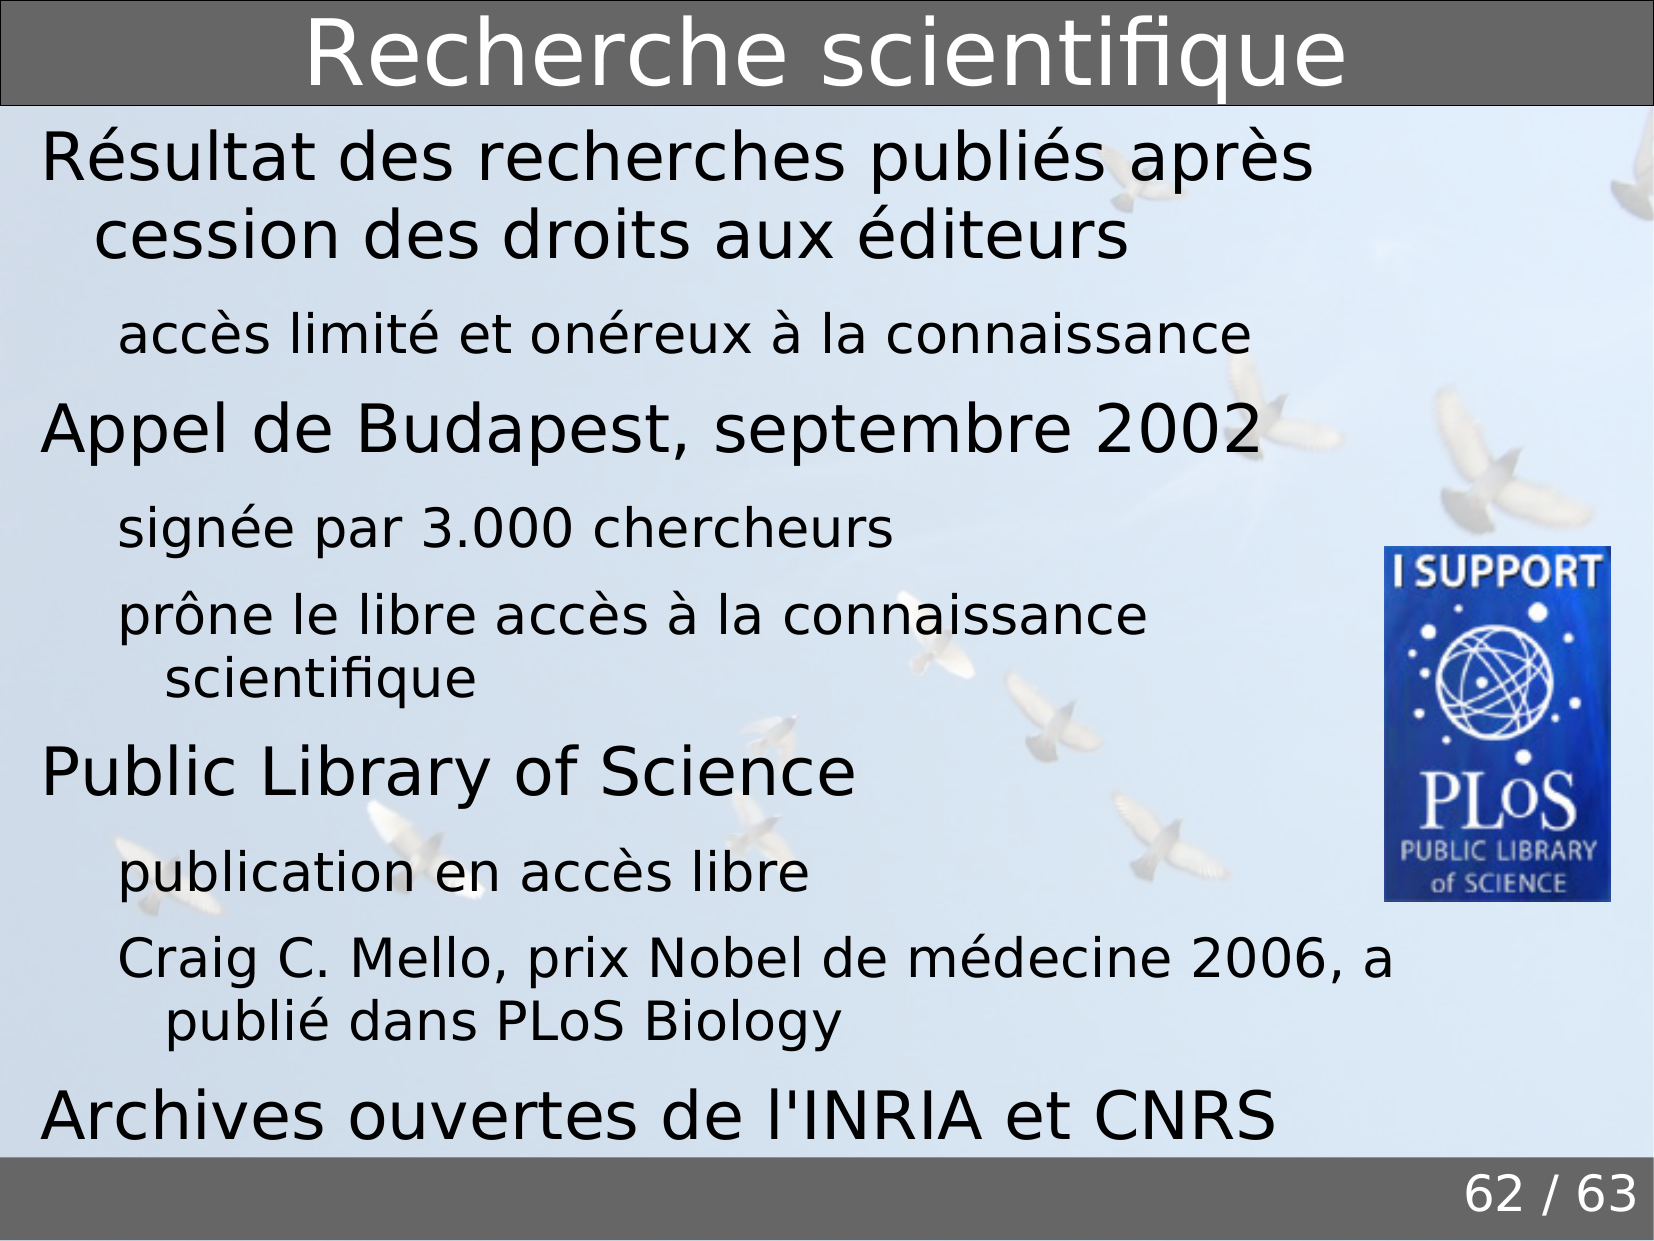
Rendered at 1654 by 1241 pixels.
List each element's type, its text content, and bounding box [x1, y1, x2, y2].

picture [1384, 546, 1611, 902]
list Résultat des recherches publiés après cession des droits aux éditeurs accès limité et onéreux à la connaissance Appel de Budapest, septembre 2002 signée par 3.000 chercheurs prône le libre accès à la connaissance scientifique Public Library of Science publication en accès libre Craig C. Mello, prix Nobel de médecine 2006, a publié dans PLoS Biology Archives ouvertes de l'INRIA et CNRS [22, 118, 1463, 1156]
title Recherche scientifique [0, 0, 1654, 107]
